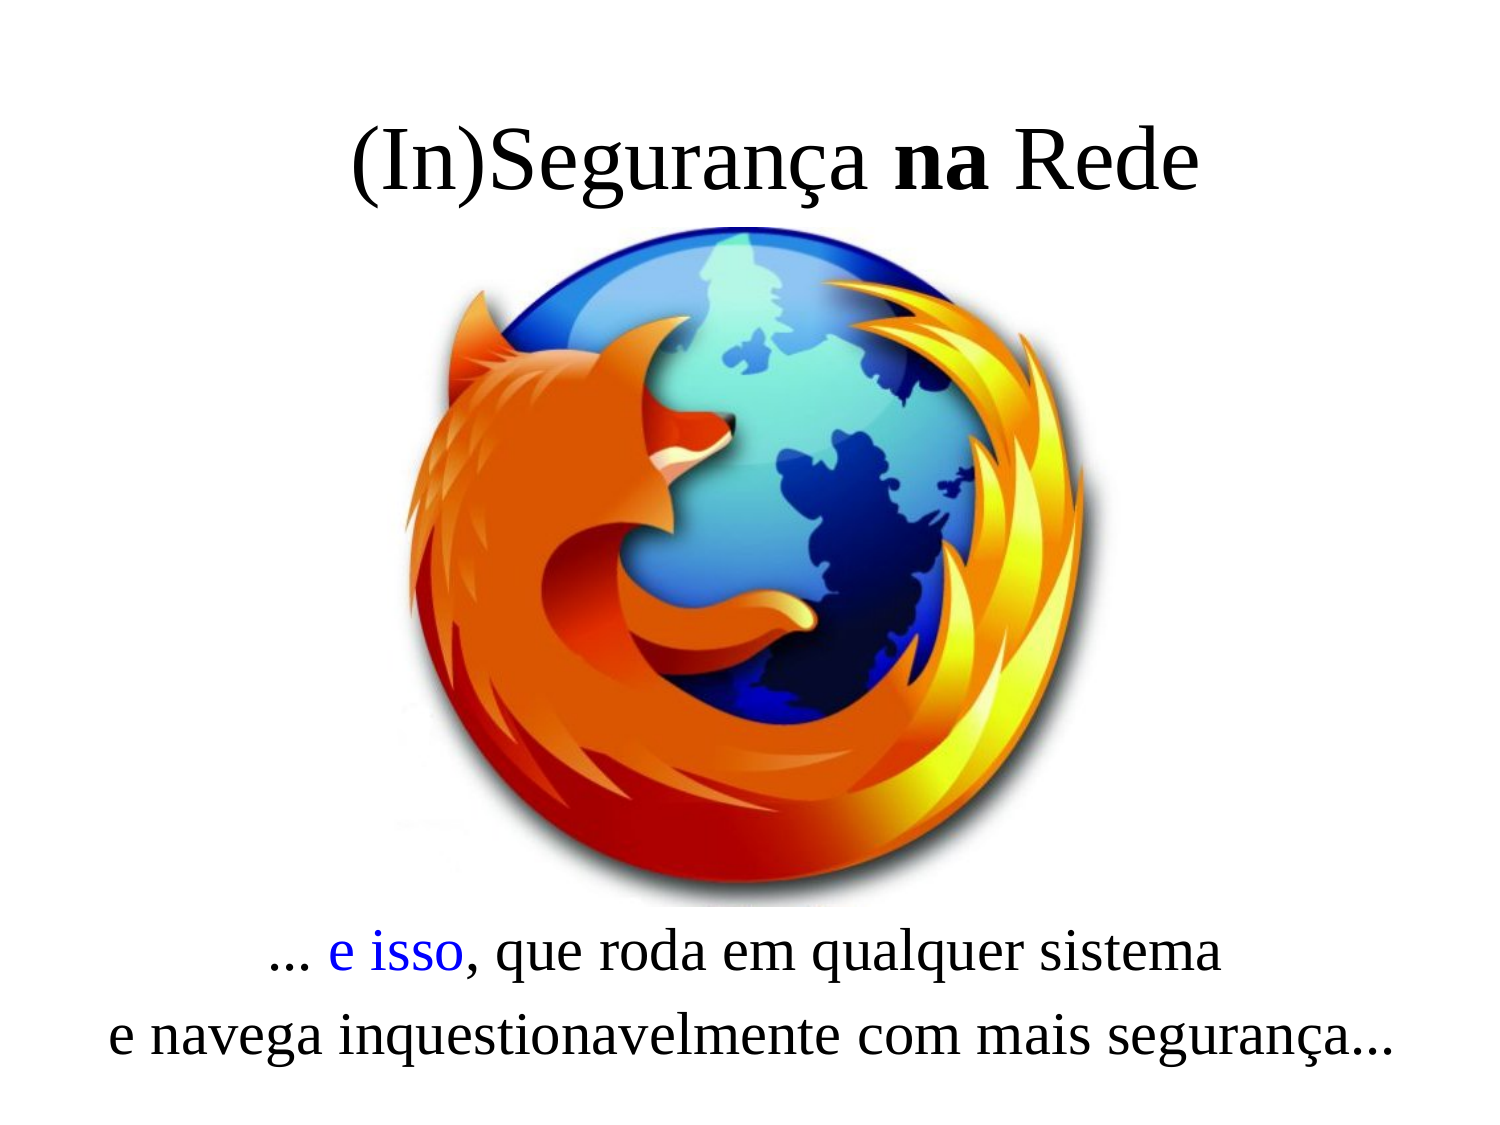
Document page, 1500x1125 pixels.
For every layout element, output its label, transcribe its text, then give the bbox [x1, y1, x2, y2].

picture [387, 227, 1123, 907]
text_box ... e isso, que roda em qualquer sistema e navega inquestionavelmente com mais segurança... [70, 916, 1421, 1068]
title (In)Segurança na Rede [138, 65, 1414, 253]
